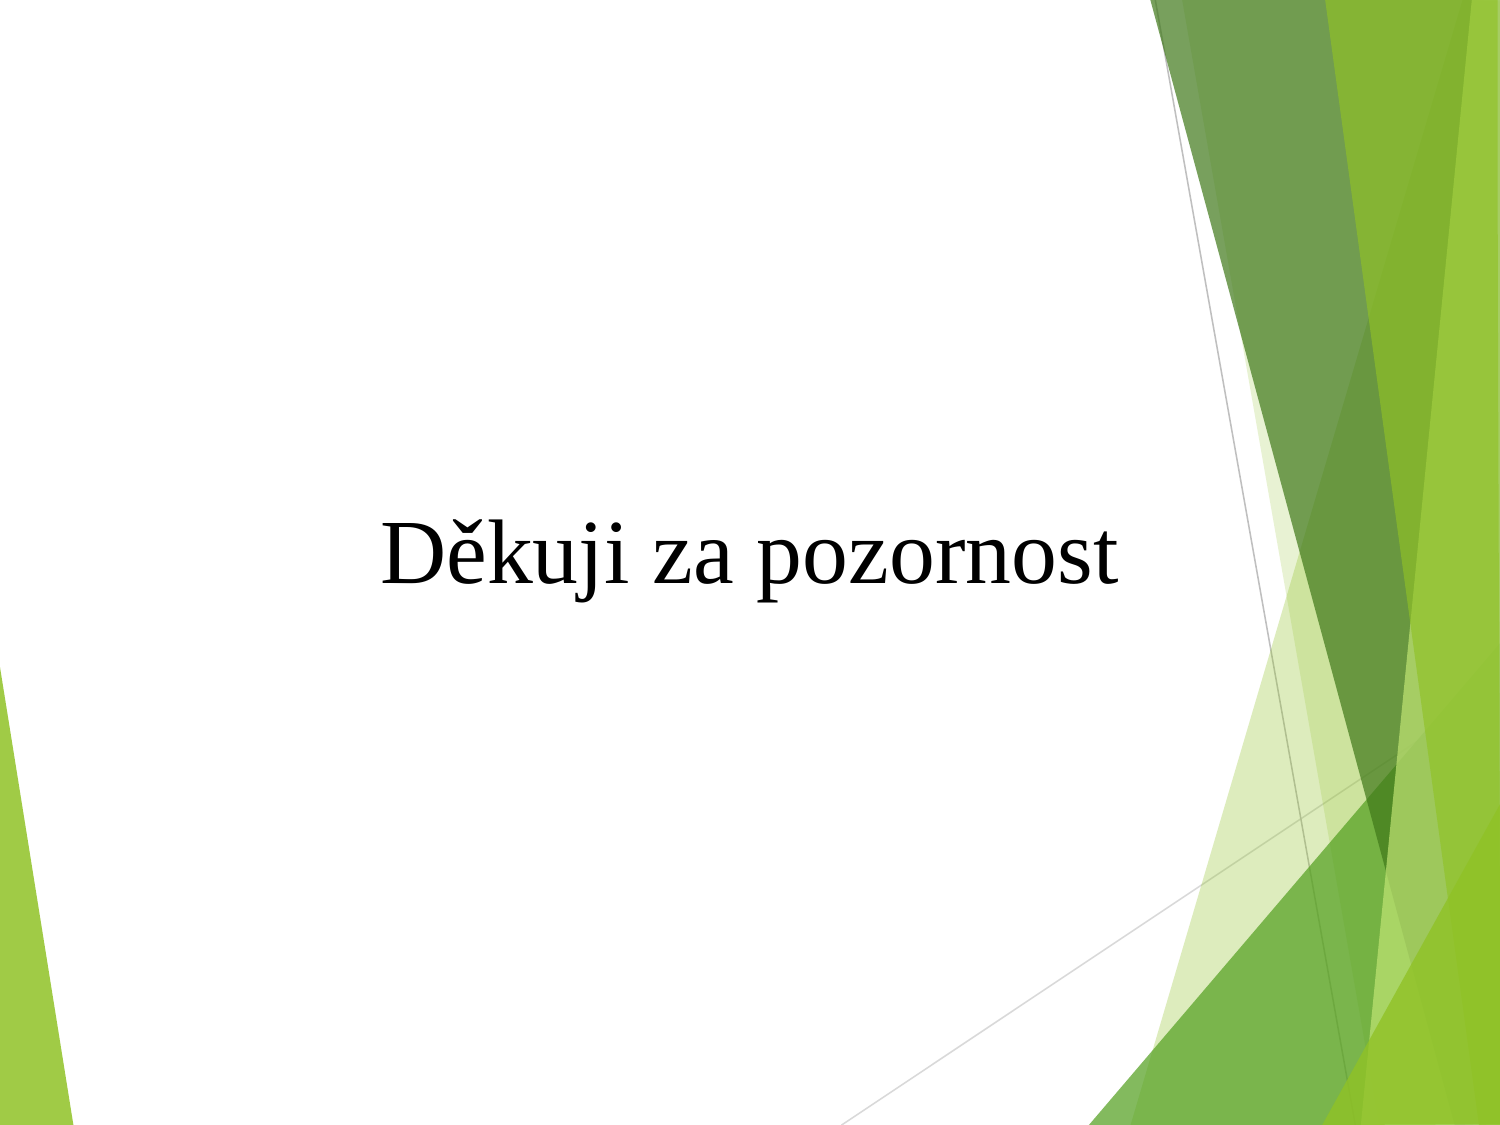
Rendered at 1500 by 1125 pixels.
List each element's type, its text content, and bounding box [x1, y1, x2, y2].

text_box Děkuji za pozornost [75, 317, 1426, 1038]
